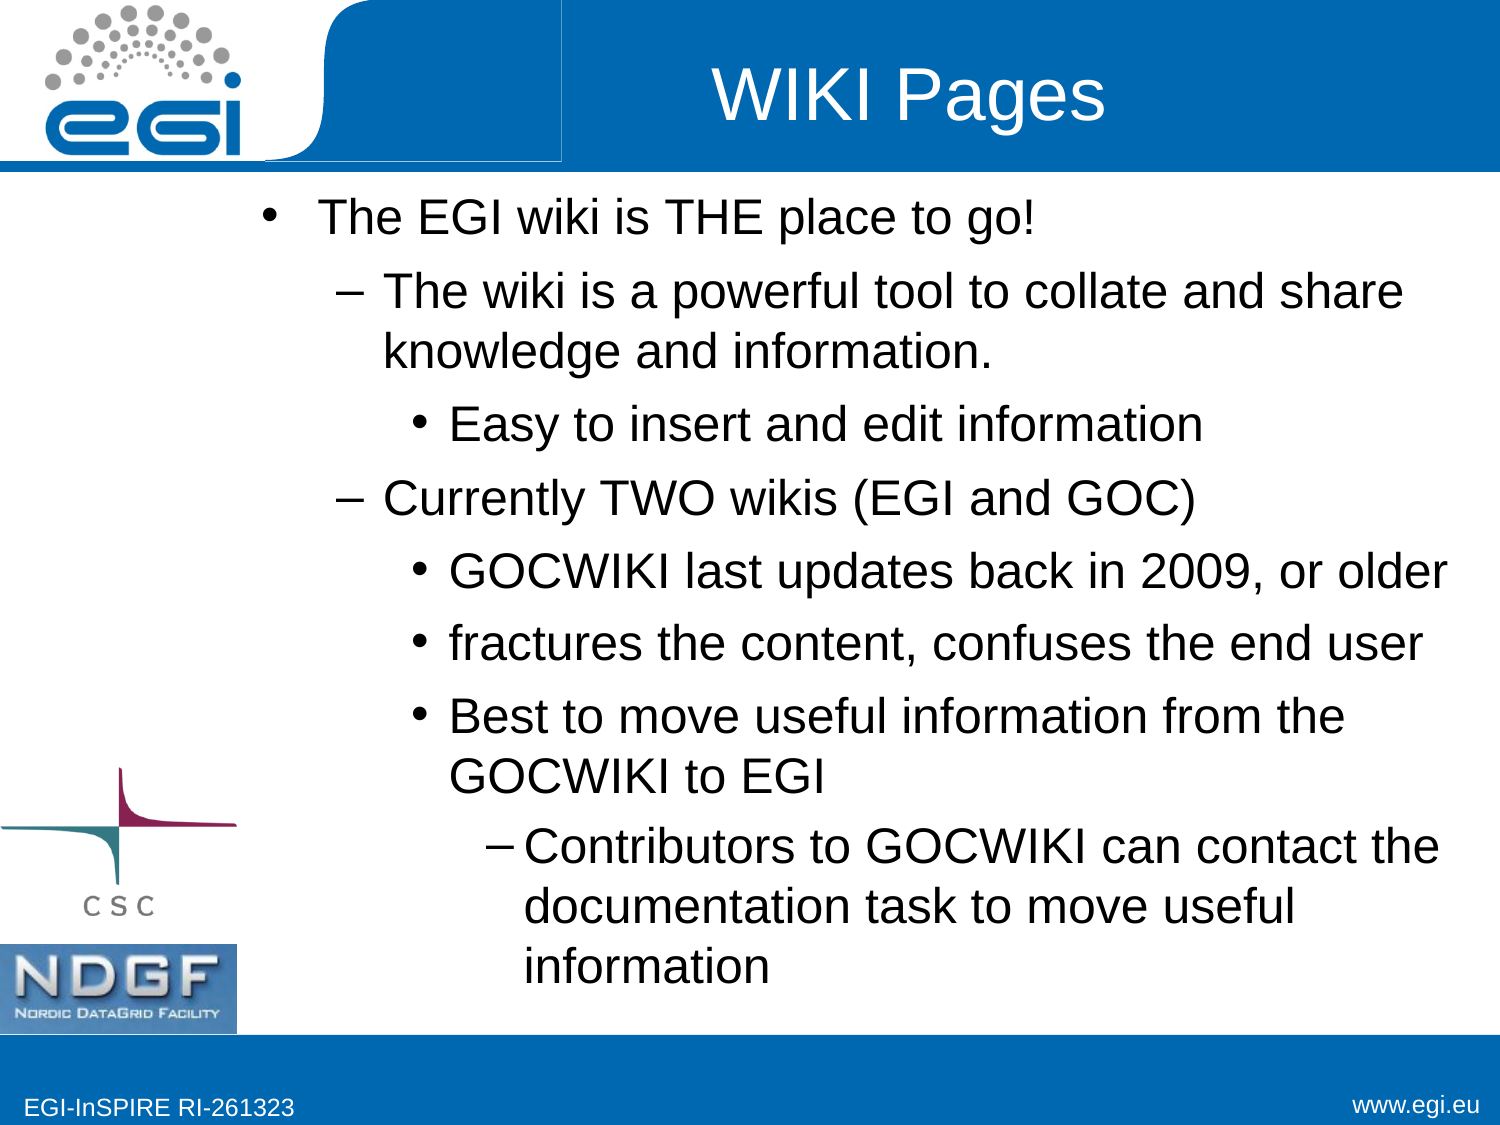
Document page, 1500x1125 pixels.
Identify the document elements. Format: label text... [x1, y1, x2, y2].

picture [0, 0, 265, 161]
list The EGI wiki is THE place to go! The wiki is a powerful tool to collate and share knowledge and information. Easy to insert and edit information Currently TWO wikis (EGI and GOC) GOCWIKI last updates back in 2009, or older fractures the content, confuses the end user Best to move useful information from the GOCWIKI to EGI Contributors to GOCWIKI can contact the documentation task to move useful information [246, 176, 1500, 1002]
picture [0, 767, 237, 916]
title WIKI Pages [348, 0, 1471, 176]
picture [0, 944, 237, 1034]
